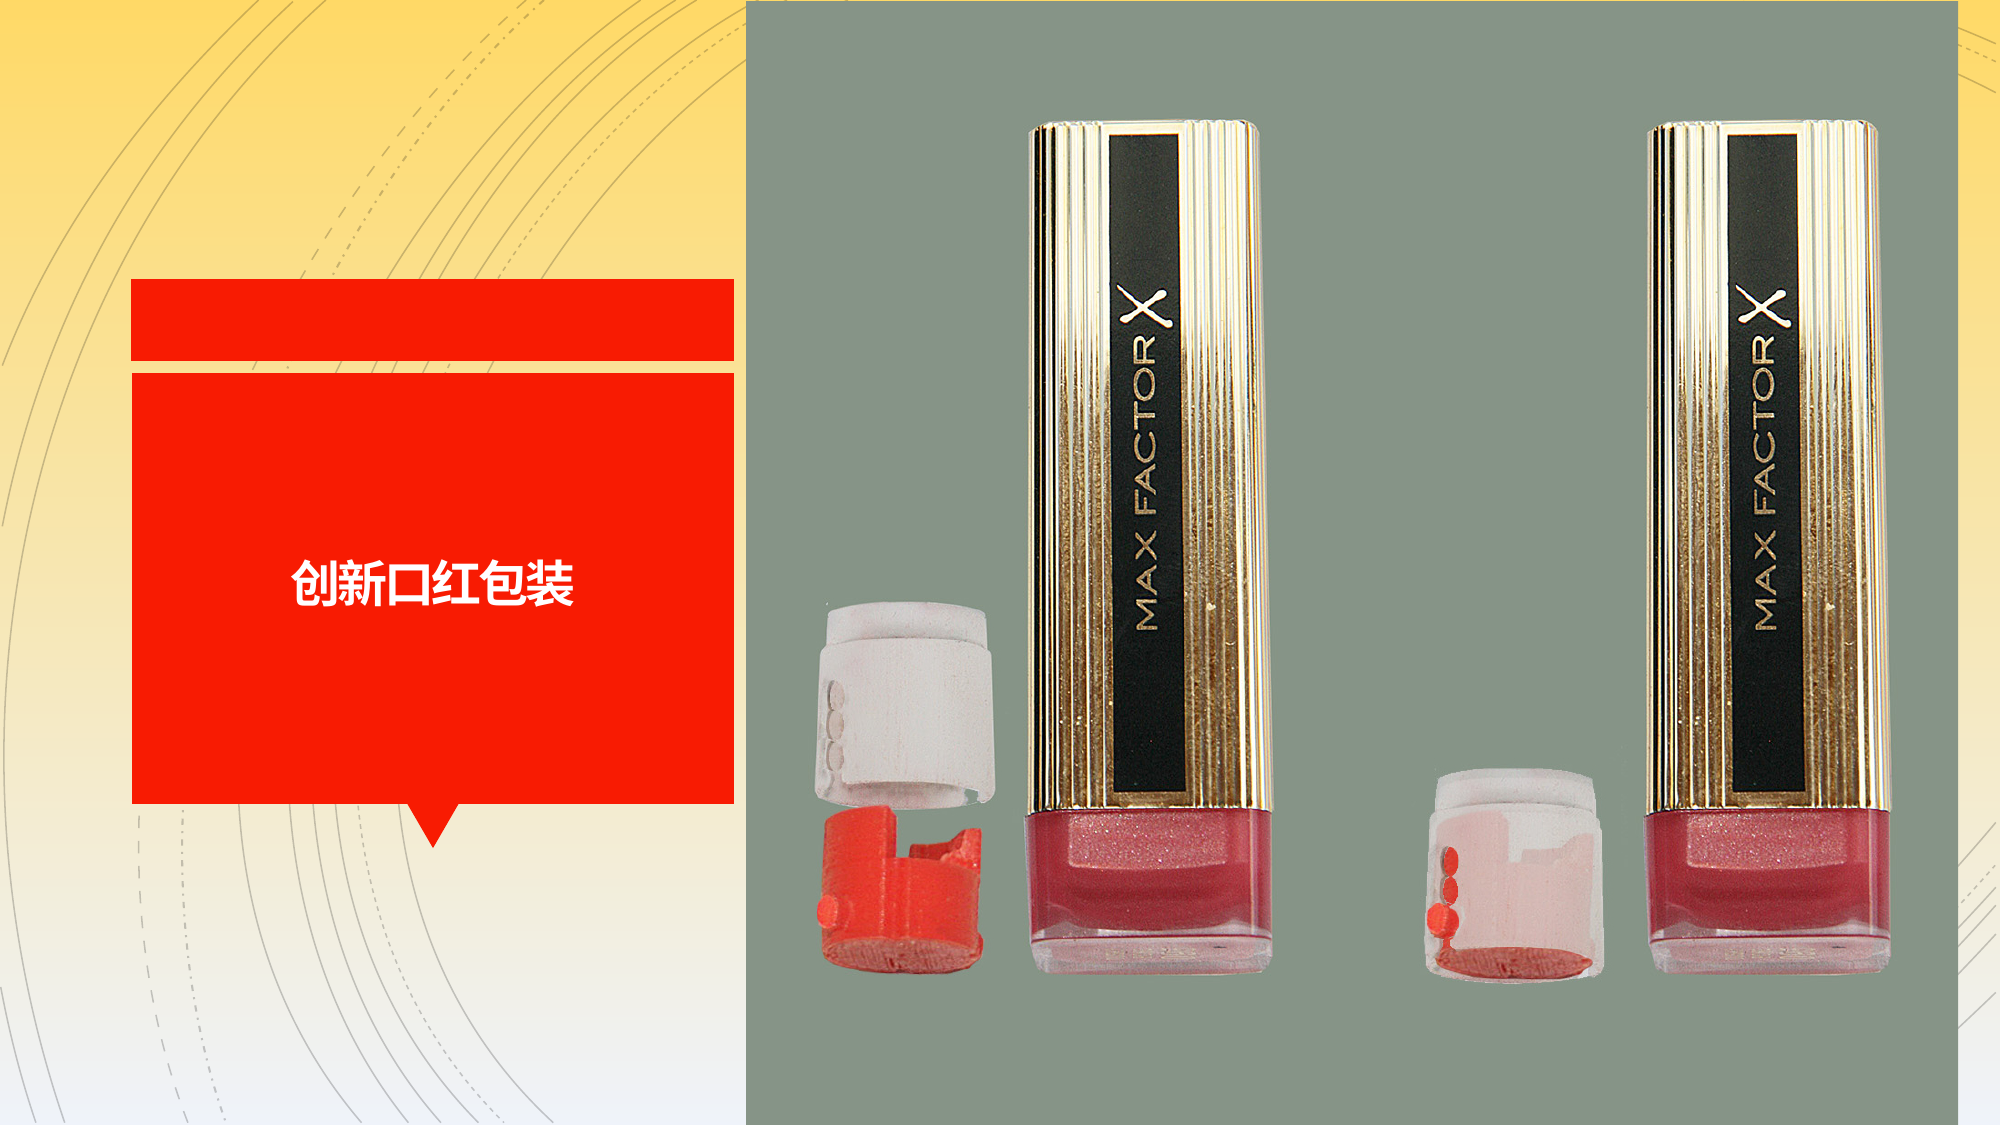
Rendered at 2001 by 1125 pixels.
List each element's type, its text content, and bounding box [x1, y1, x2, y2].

title 创新口红包装 [145, 385, 721, 789]
picture [746, 1, 1959, 1125]
